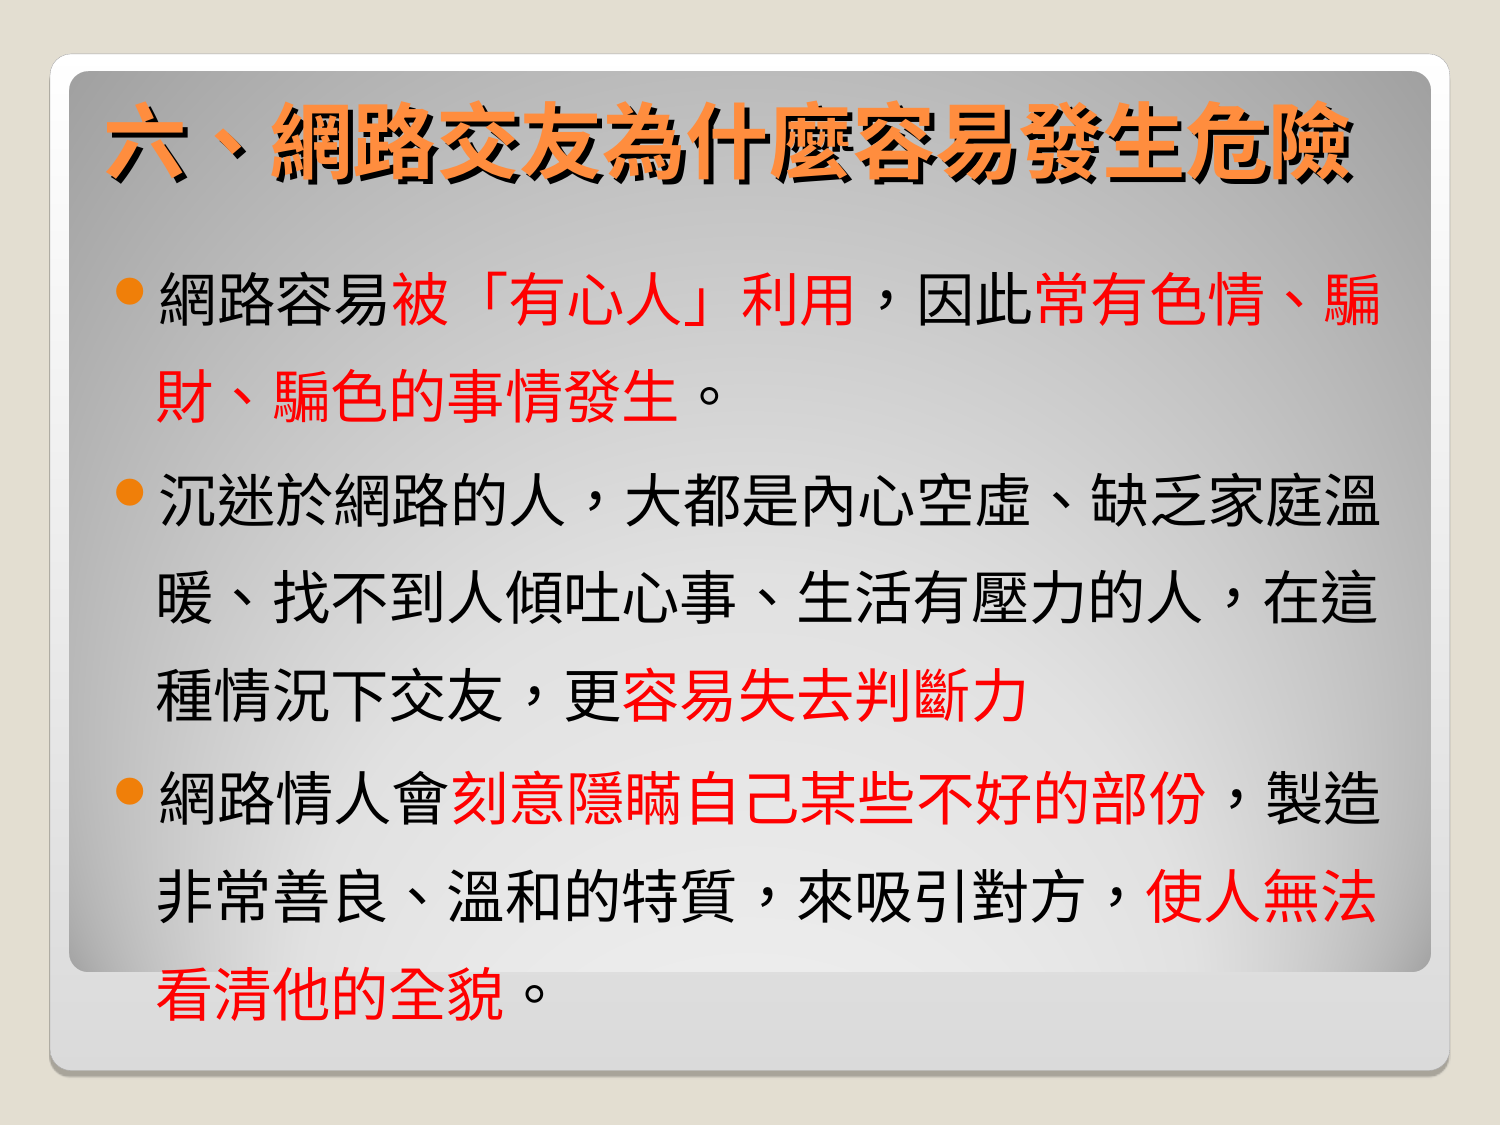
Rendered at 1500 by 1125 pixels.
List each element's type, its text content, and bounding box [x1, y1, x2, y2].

picture [69, 71, 1431, 972]
title 六、網路交友為什麼容易發生危險 [88, 78, 1424, 197]
list 網路容易被「有心人」利用，因此常有色情、騙財、騙色的事情發生。 沉迷於網路的人，大都是內心空虛、缺乏家庭溫暖、找不到人傾吐心事、生活有壓力的人，在這種情況下交友，更容易失去判斷力 網路情人會刻意隱瞞自己某些不好的部份，製造非常善良、溫和的特質，來吸引對方，使人無法看清他的全貌。 [82, 220, 1447, 1059]
